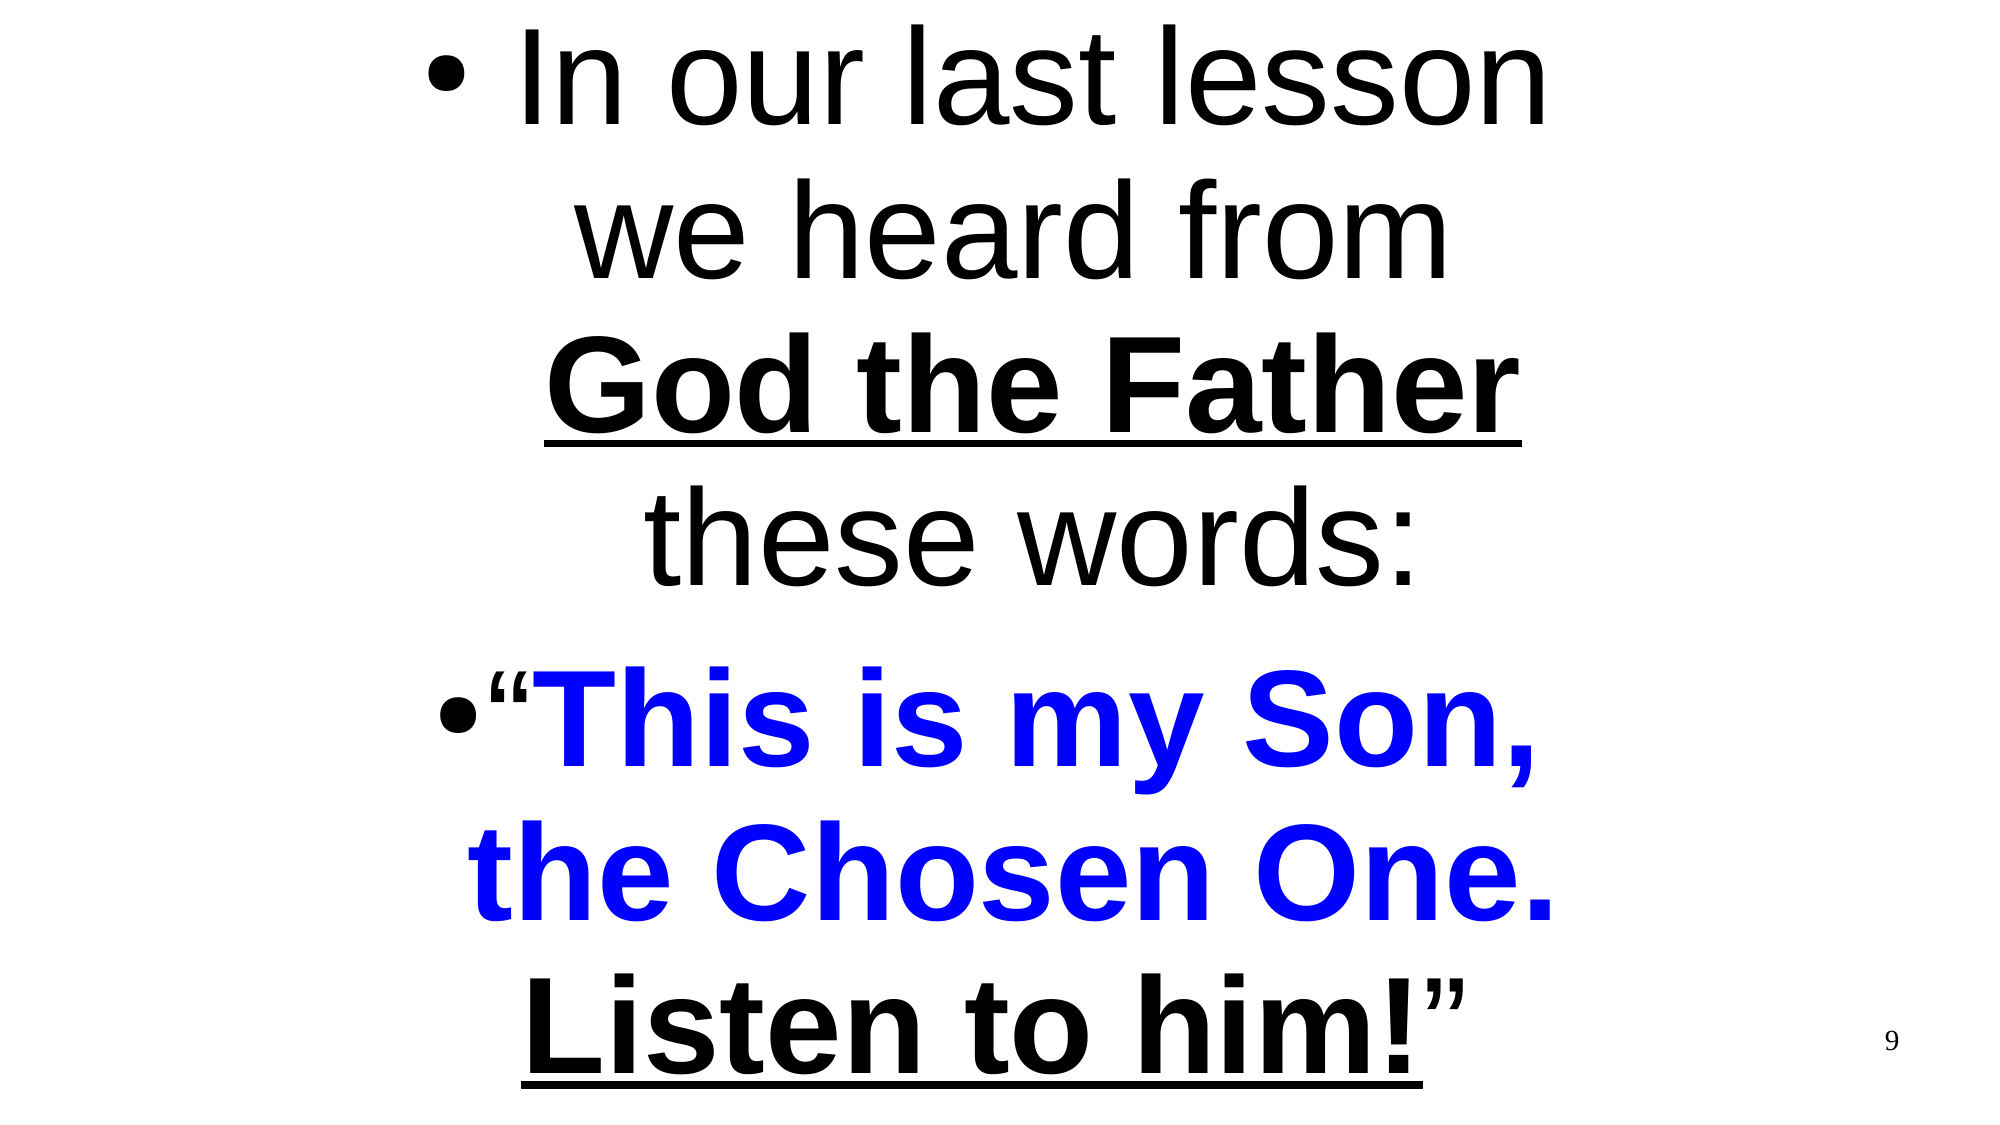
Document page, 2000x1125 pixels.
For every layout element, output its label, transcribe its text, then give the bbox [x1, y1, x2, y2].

list In our last lesson we heard from God the Father these words: “This is my Son, the Chosen One. Listen to him!” [0, 0, 1996, 1123]
